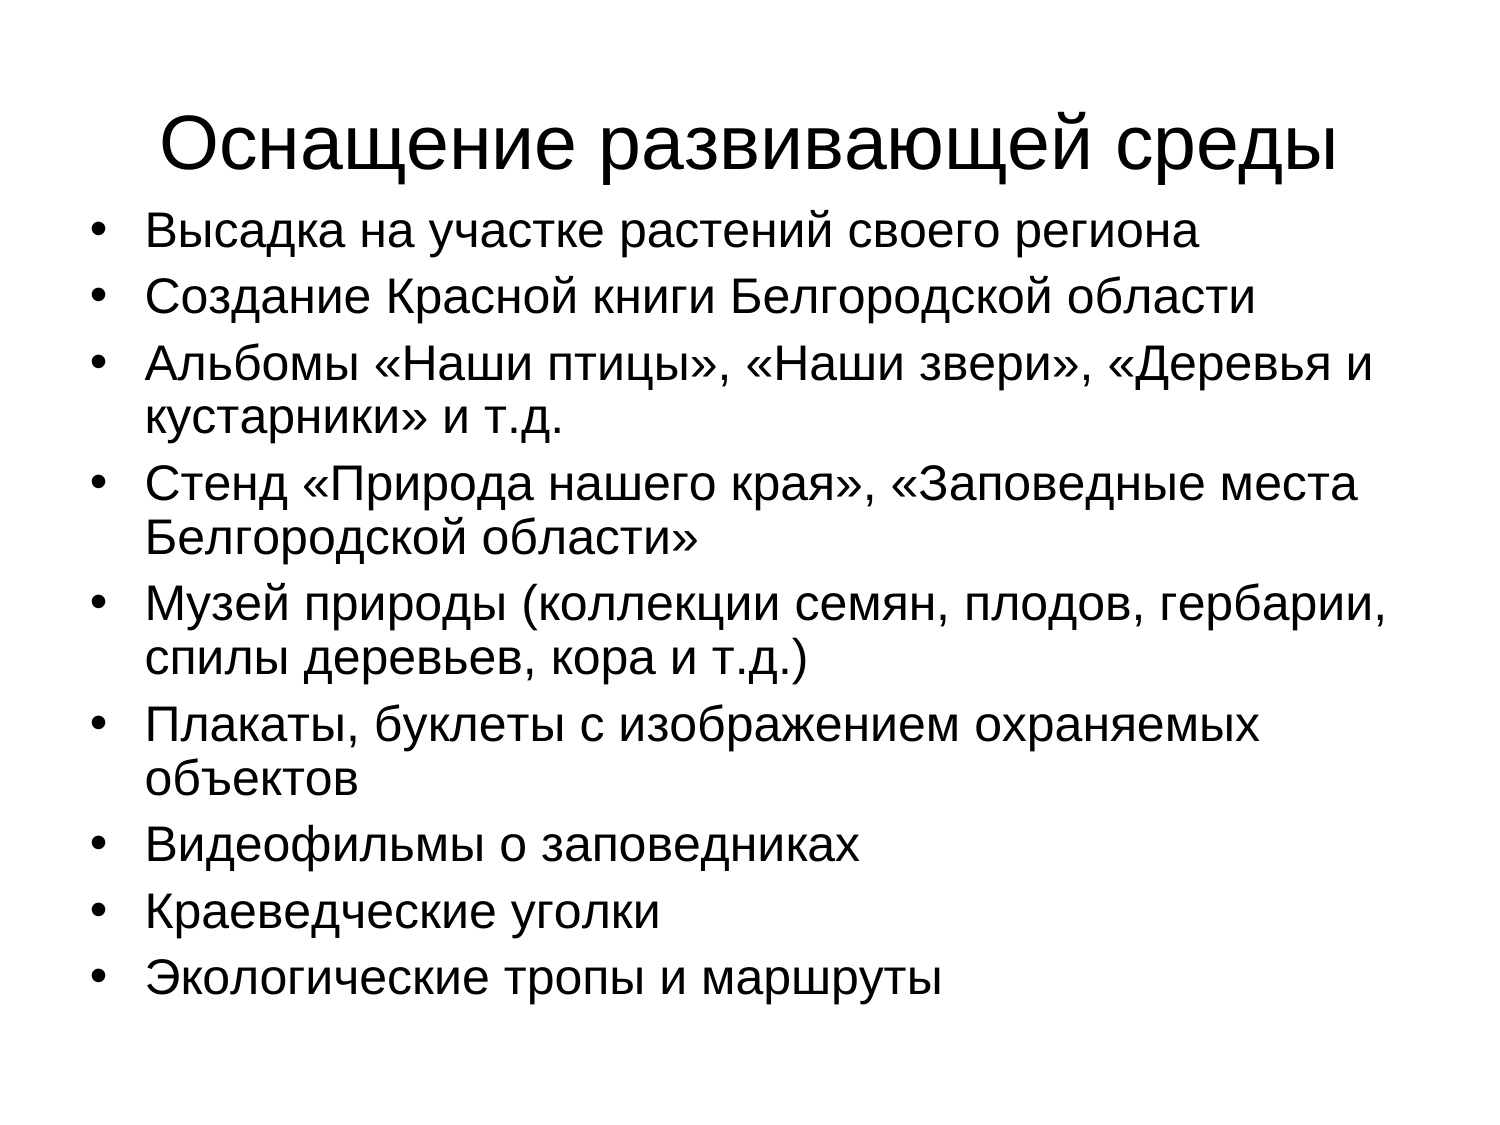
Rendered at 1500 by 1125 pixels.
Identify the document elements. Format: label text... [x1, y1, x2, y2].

list Высадка на участке растений своего региона Создание Красной книги Белгородской области Альбомы «Наши птицы», «Наши звери», «Деревья и кустарники» и т.д. Стенд «Природа нашего края», «Заповедные места Белгородской области» Музей природы (коллекции семян, плодов, гербарии, спилы деревьев, кора и т.д.) Плакаты, буклеты с изображением охраняемых объектов Видеофильмы о заповедниках Краеведческие уголки Экологические тропы и маршруты [75, 196, 1426, 1014]
title Оснащение развивающей среды [75, 45, 1426, 196]
